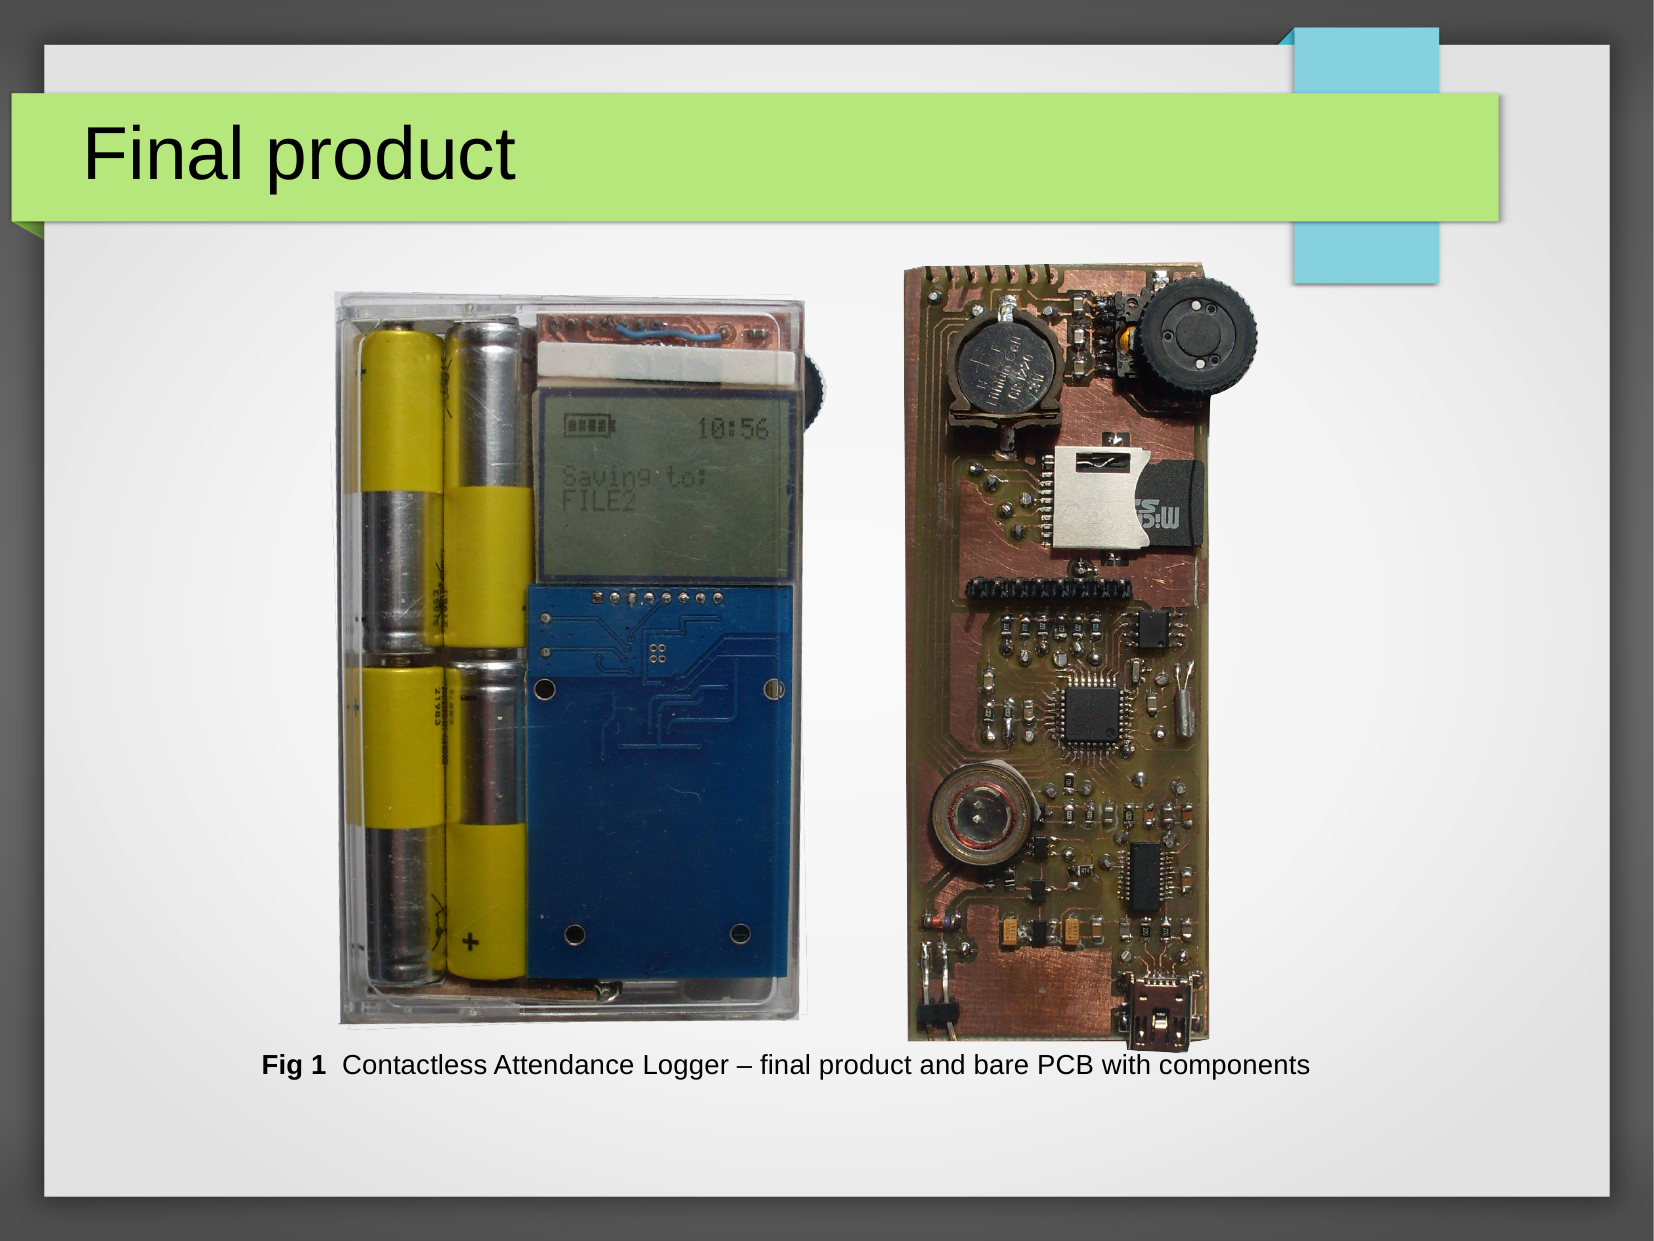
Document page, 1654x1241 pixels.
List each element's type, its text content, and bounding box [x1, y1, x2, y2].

picture [0, 0, 1654, 1241]
list Fig 1 Contactless Attendance Logger – final product and bare PCB with components [225, 1050, 1334, 1111]
title Final product [82, 94, 1264, 213]
